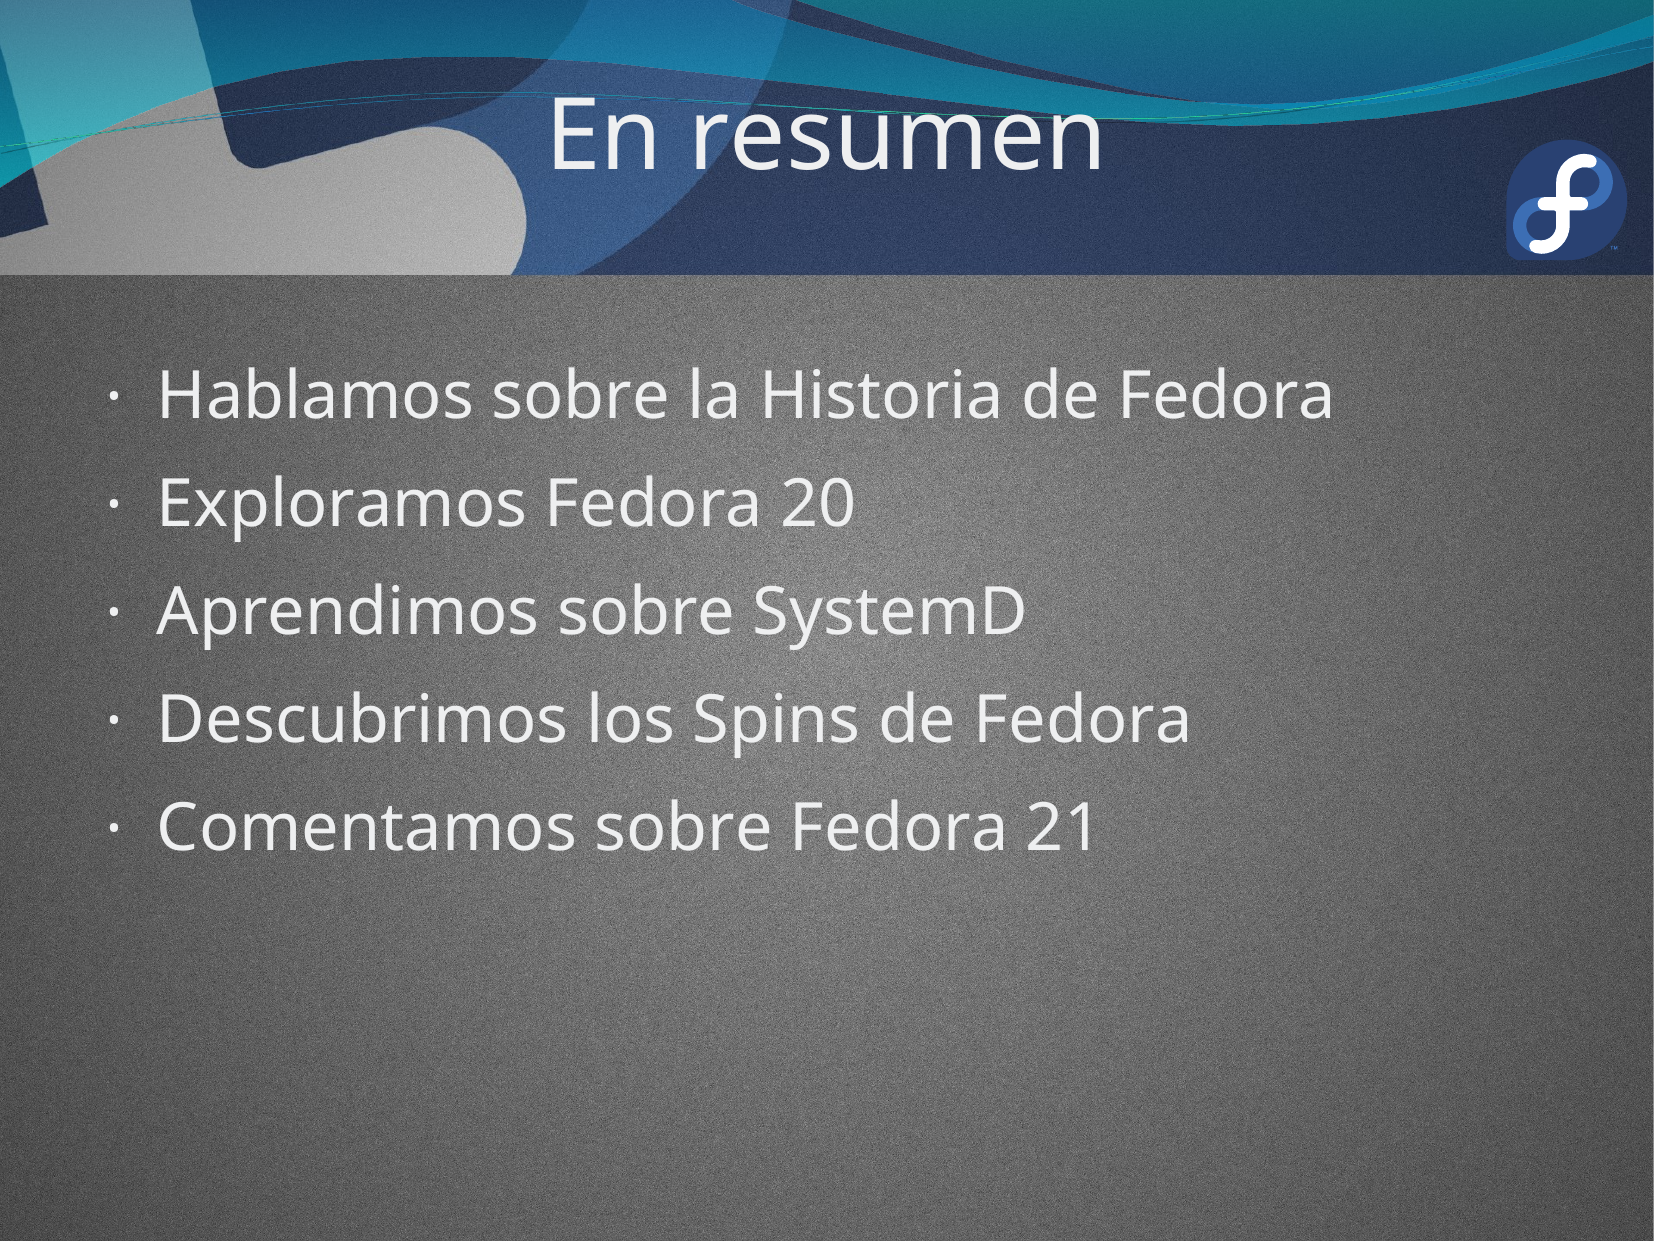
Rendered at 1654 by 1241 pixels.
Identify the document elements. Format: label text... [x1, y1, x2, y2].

picture [0, 0, 1654, 1241]
text_box Hablamos sobre la Historia de Fedora Exploramos Fedora 20 Aprendimos sobre SystemD Descubrimos los Spins de Fedora Comentamos sobre Fedora 21 [88, 354, 1565, 1064]
text_box En resumen [88, 29, 1565, 237]
